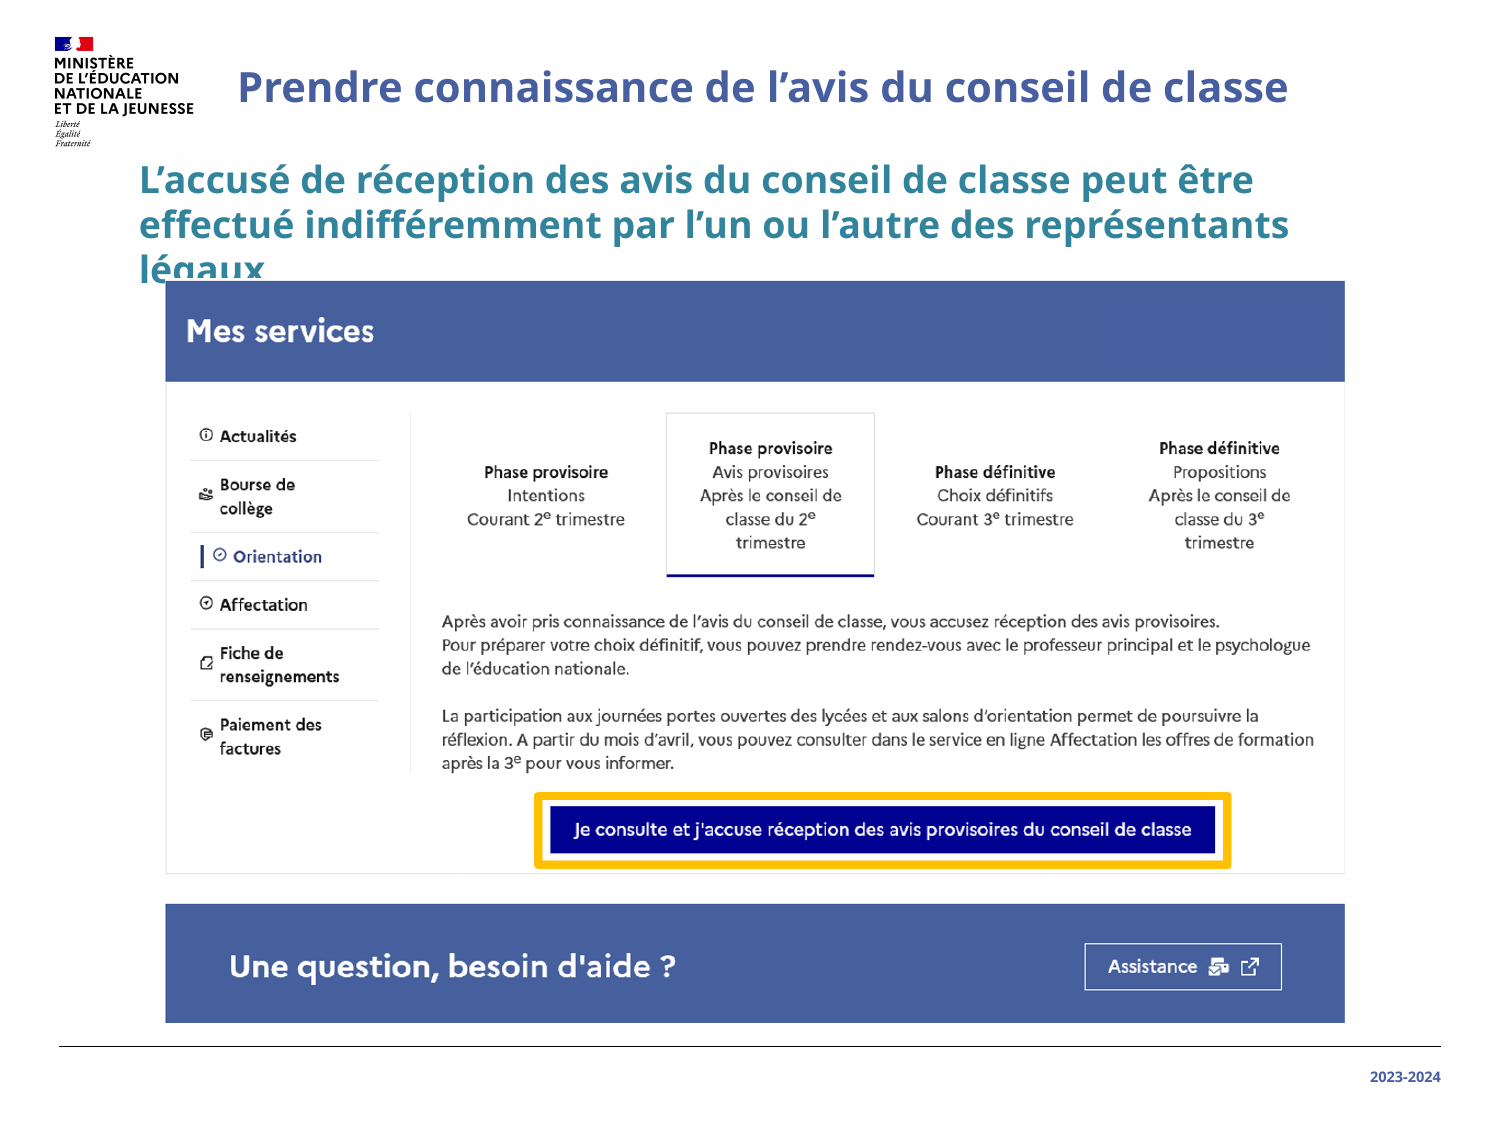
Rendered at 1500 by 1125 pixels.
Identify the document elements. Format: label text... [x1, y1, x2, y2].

picture [41, 23, 207, 160]
slide_number 2023-2024 [1249, 1046, 1441, 1125]
text_box Prendre connaissance de l’avis du conseil de classe [218, 0, 1376, 126]
text_box L’accusé de réception des avis du conseil de classe peut être effectué indifféremment par l’un ou l’autre des représentants légaux. [123, 148, 1424, 344]
picture [165, 278, 1345, 1024]
